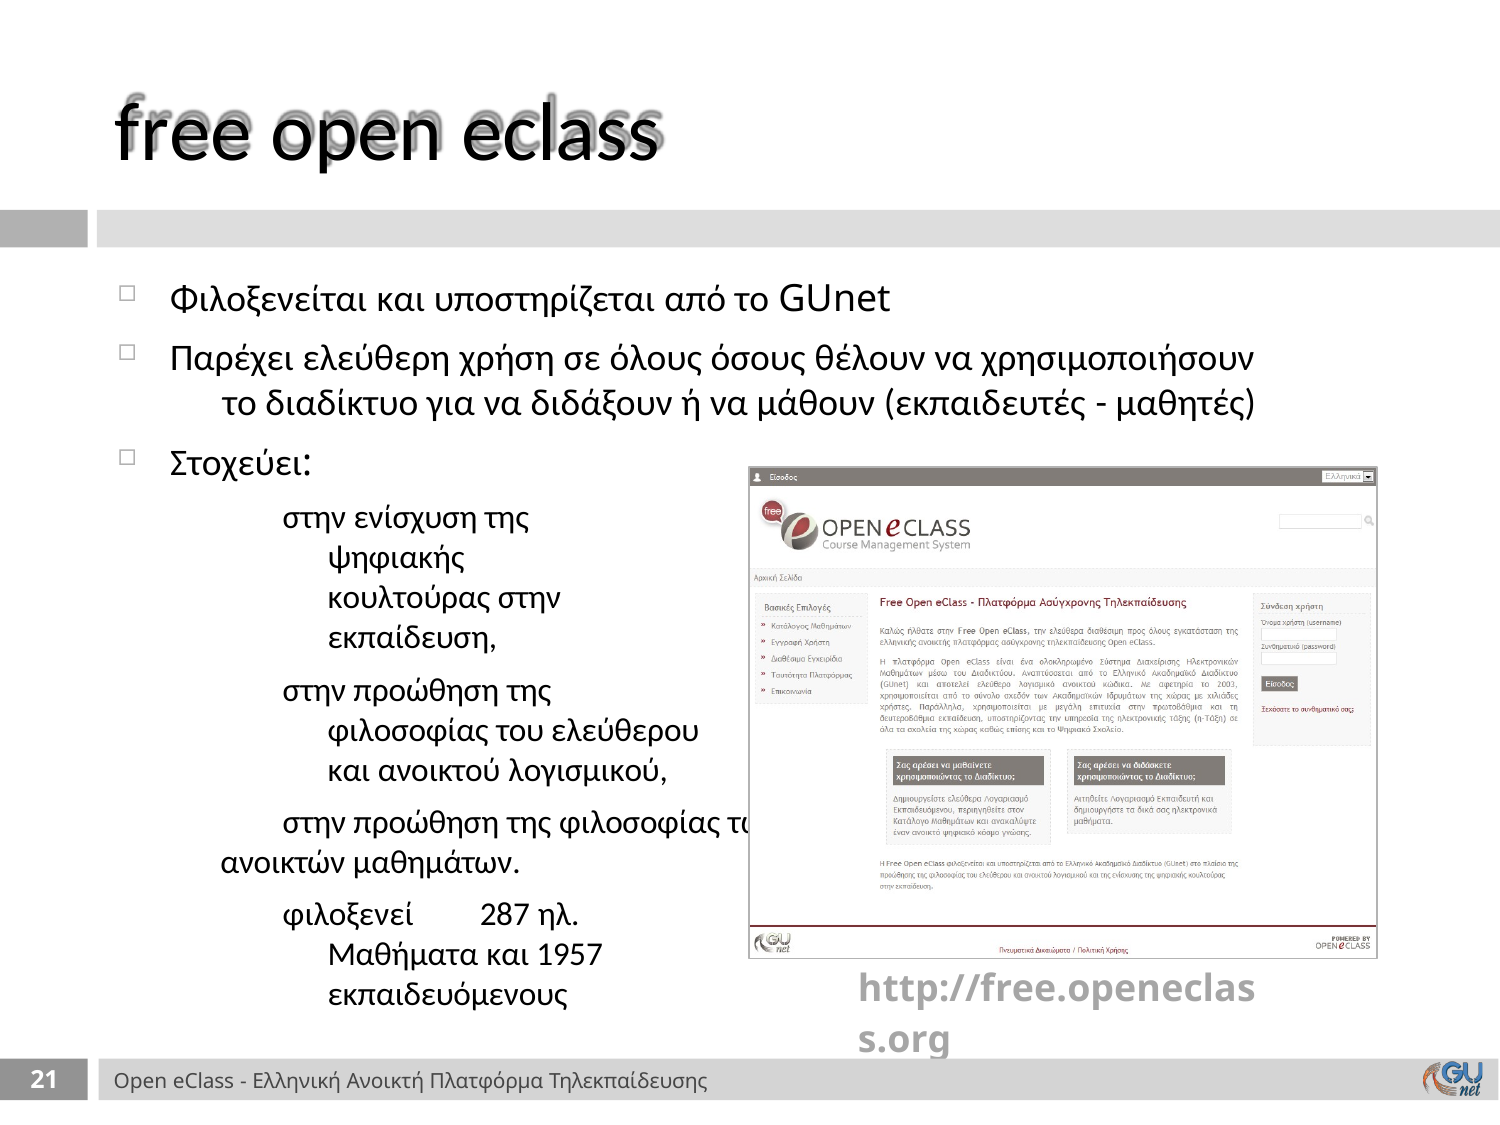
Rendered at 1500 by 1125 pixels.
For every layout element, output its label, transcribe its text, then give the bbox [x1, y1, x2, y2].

text_box 21 [26, 1063, 62, 1093]
text_box [63, 41, 740, 178]
text_box [98, 1058, 1499, 1101]
title free open eclass [89, 77, 1411, 165]
text_box http://free.openeclass.org [855, 963, 1259, 1006]
text_box Open eClass - Ελληνική Ανοικτή Πλατφόρμα Τηλεκπαίδευσης [111, 1068, 753, 1094]
text_box [0, 1058, 88, 1101]
text_box Φιλοξενείται και υποστηρίζεται από το GUnet Παρέχει ελεύθερη χρήση σε όλους όσους θέλουν να χρησιμοποιήσουν το διαδίκτυο για να διδάξουν ή να μάθουν (εκπαιδευτές - μαθητές) Στοχεύει: στην ενίσχυση της ψηφιακής κουλτούρας στην εκπαίδευση, στην προώθηση της φιλοσοφίας του ελεύθερου και ανοικτού λογισμικού, στην προώθηση της φιλοσοφίας των ανοικτών μαθημάτων. φιλοξενεί 287 ηλ. Μαθήματα και 1957 εκπαιδευόμενους [113, 273, 1297, 852]
text_box [750, 468, 1376, 958]
